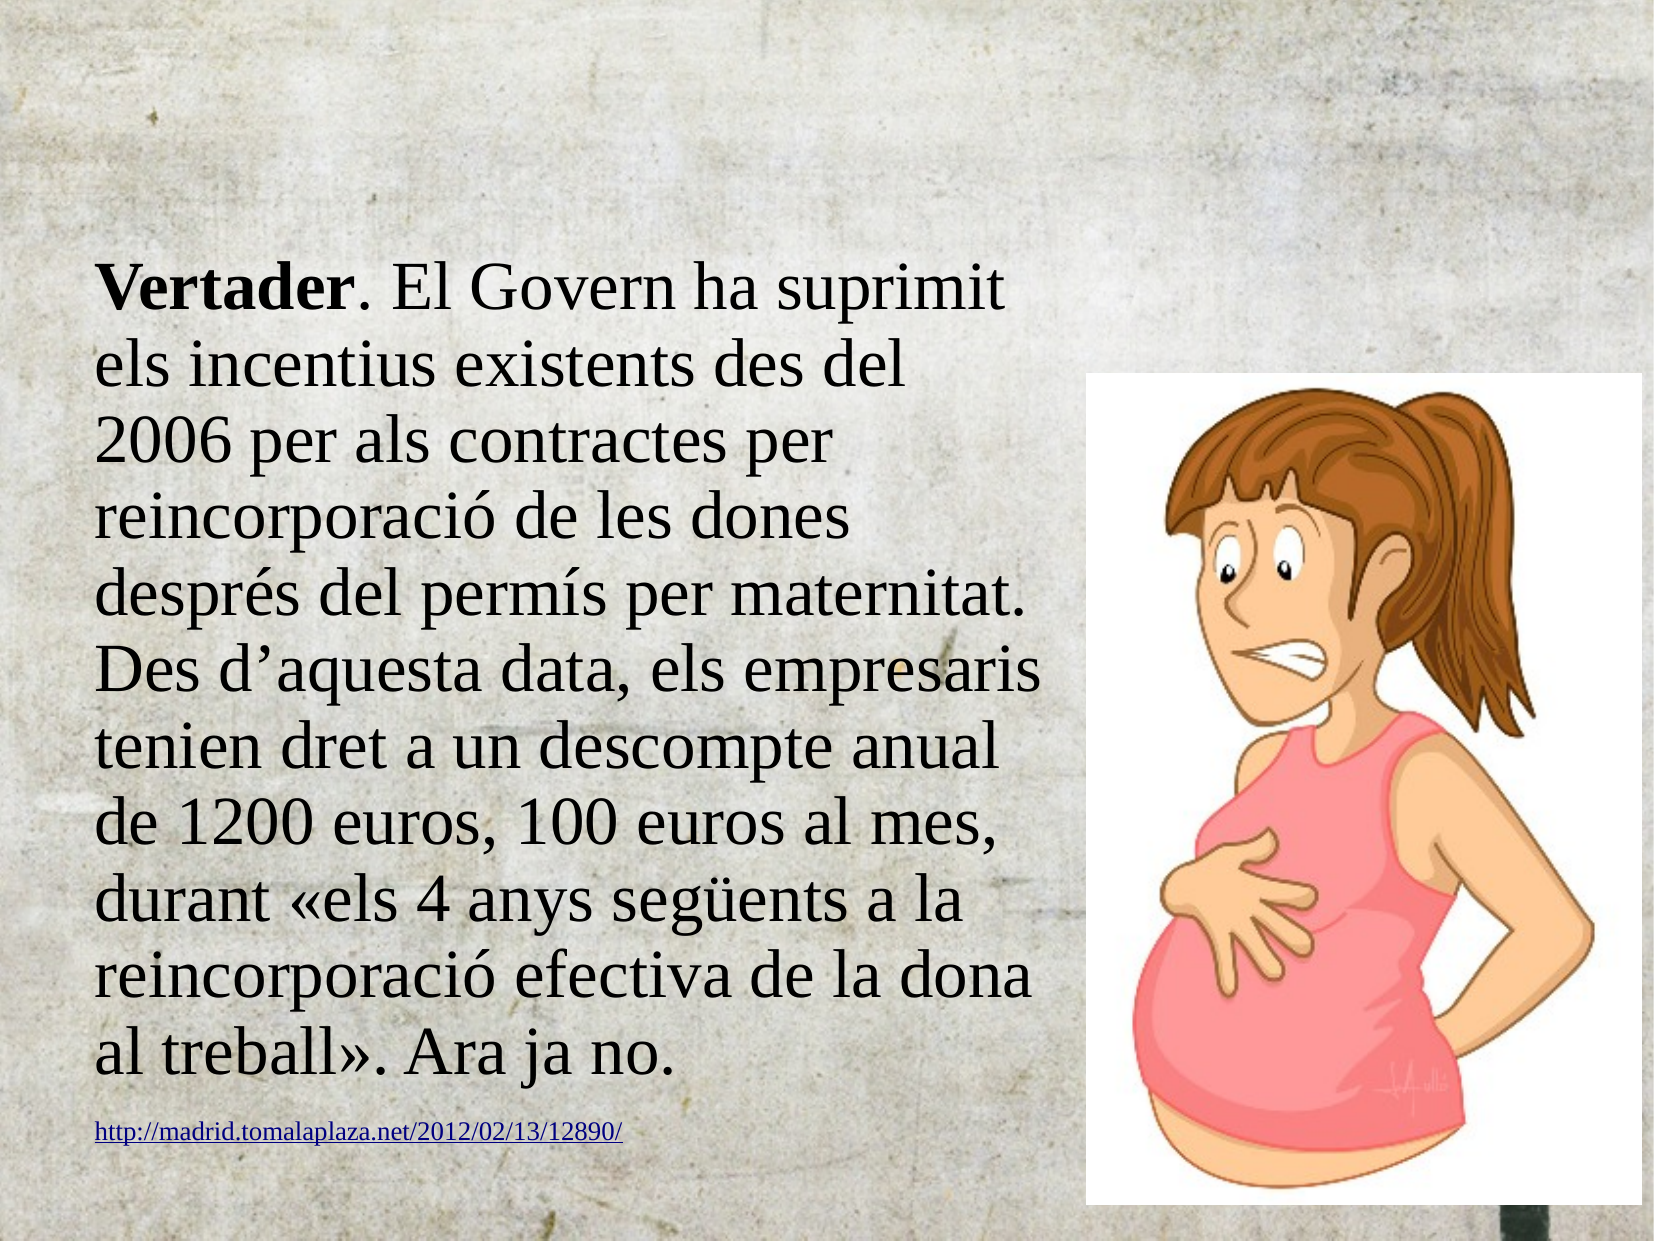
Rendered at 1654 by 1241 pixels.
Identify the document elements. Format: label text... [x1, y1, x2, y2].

list Vertader. El Govern ha suprimit els incentius existents des del 2006 per als contractes per reincorporació de les dones després del permís per maternitat. Des d’aquesta data, els empresaris tenien dret a un descompte anual de 1200 euros, 100 euros al mes, durant «els 4 anys següents a la reincorporació efectiva de la dona al treball». Ara ja no. http://madrid.tomalaplaza.net/2012/02/13/12890/ [94, 248, 1052, 1229]
picture [0, 0, 1654, 1241]
